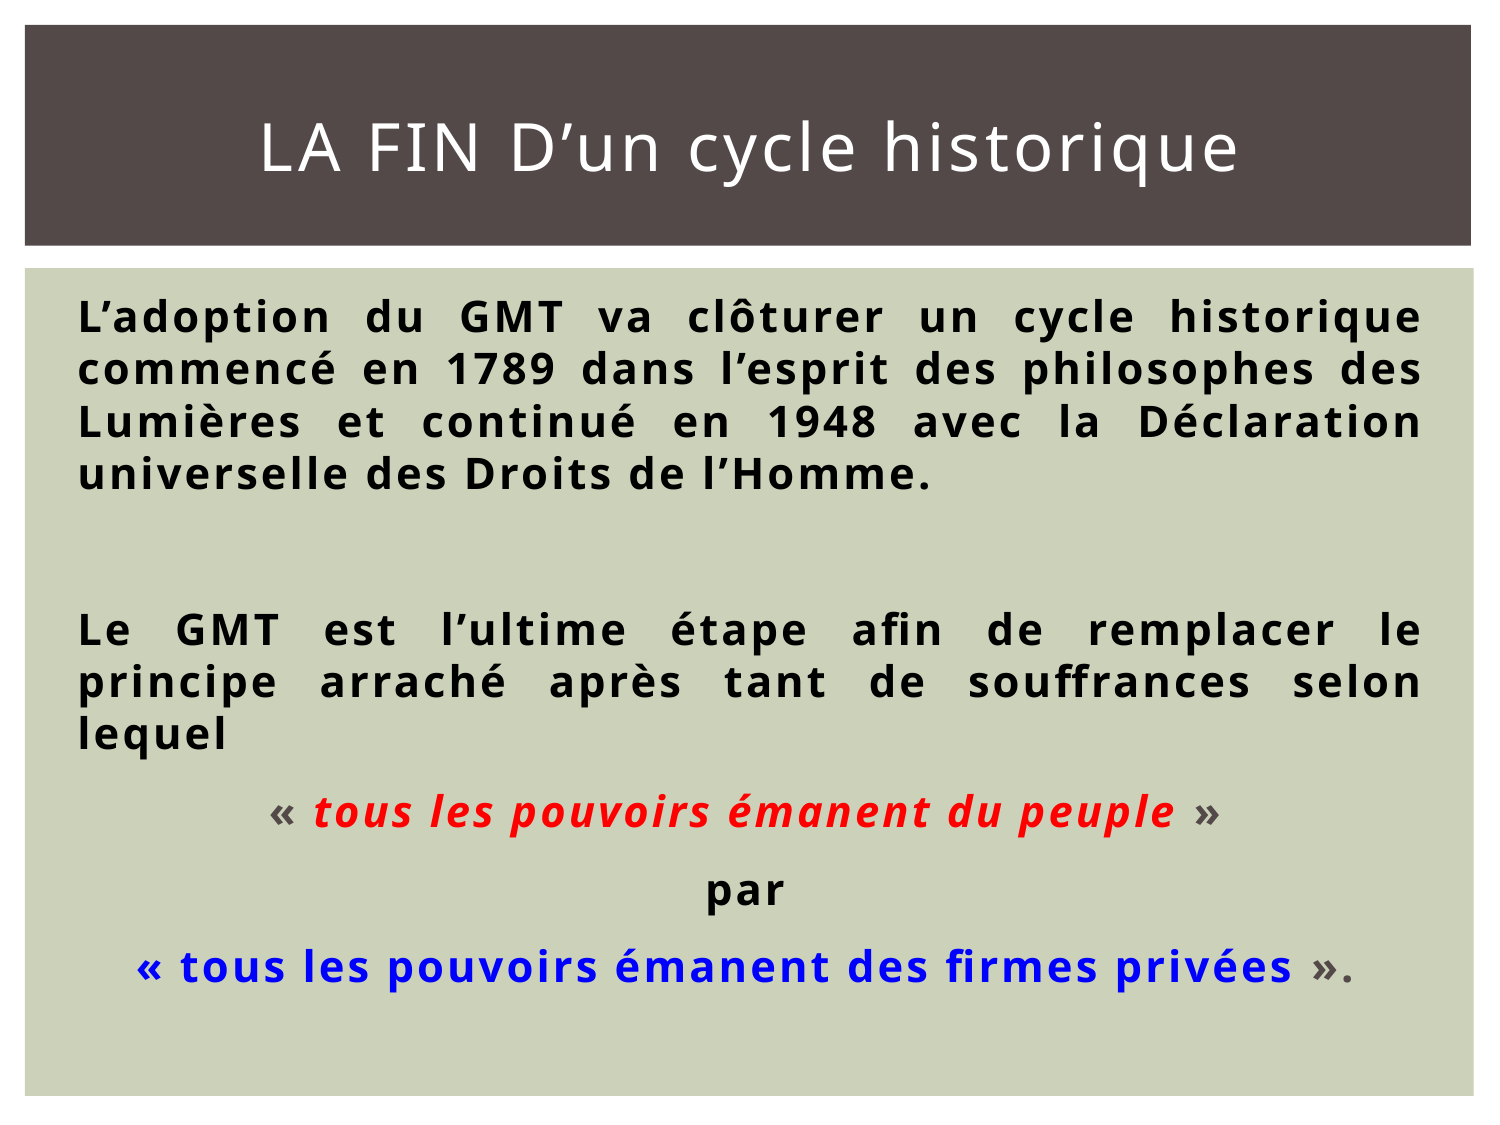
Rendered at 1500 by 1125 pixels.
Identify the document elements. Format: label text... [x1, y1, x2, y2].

list L’adoption du GMT va clôturer un cycle historique commencé en 1789 dans l’esprit des philosophes des Lumières et continué en 1948 avec la Déclaration universelle des Droits de l’Homme. Le GMT est l’ultime étape afin de remplacer le principe arraché après tant de souffrances selon lequel « tous les pouvoirs émanent du peuple » par « tous les pouvoirs émanent des firmes privées ». [62, 281, 1442, 1005]
title LA FIN D’un cycle historique [62, 58, 1438, 232]
